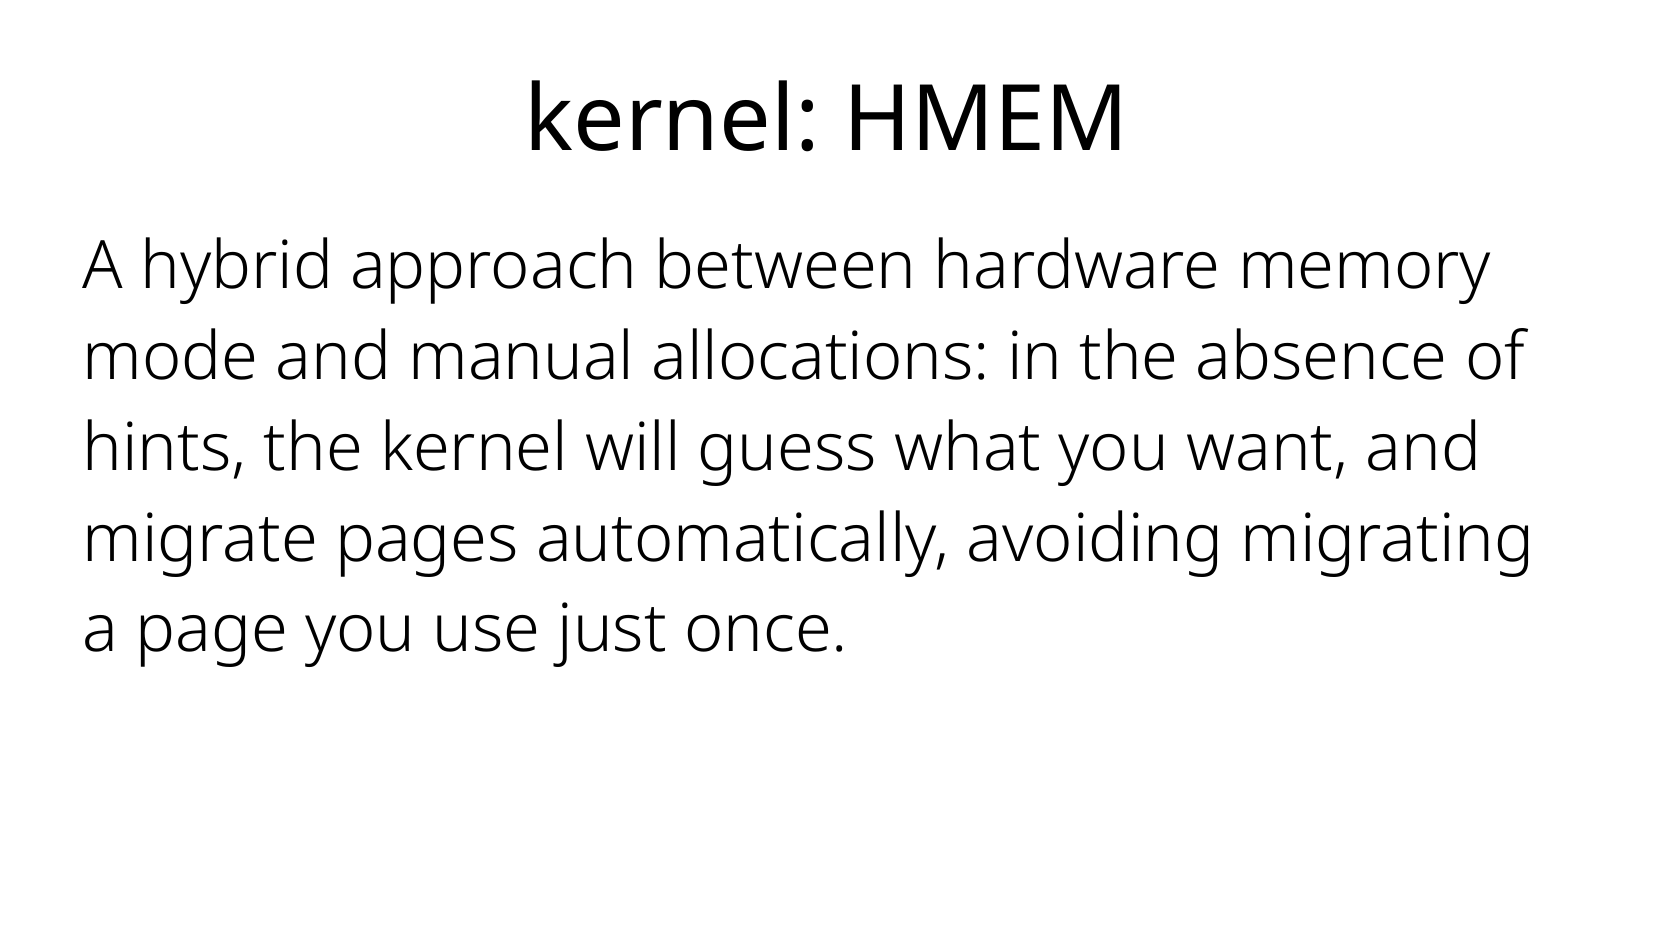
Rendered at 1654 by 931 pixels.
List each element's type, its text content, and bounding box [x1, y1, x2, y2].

list A hybrid approach between hardware memory mode and manual allocations: in the absence of hints, the kernel will guess what you want, and migrate pages automatically, avoiding migrating a page you use just once. [82, 217, 1571, 758]
title kernel: HMEM [82, 37, 1571, 193]
